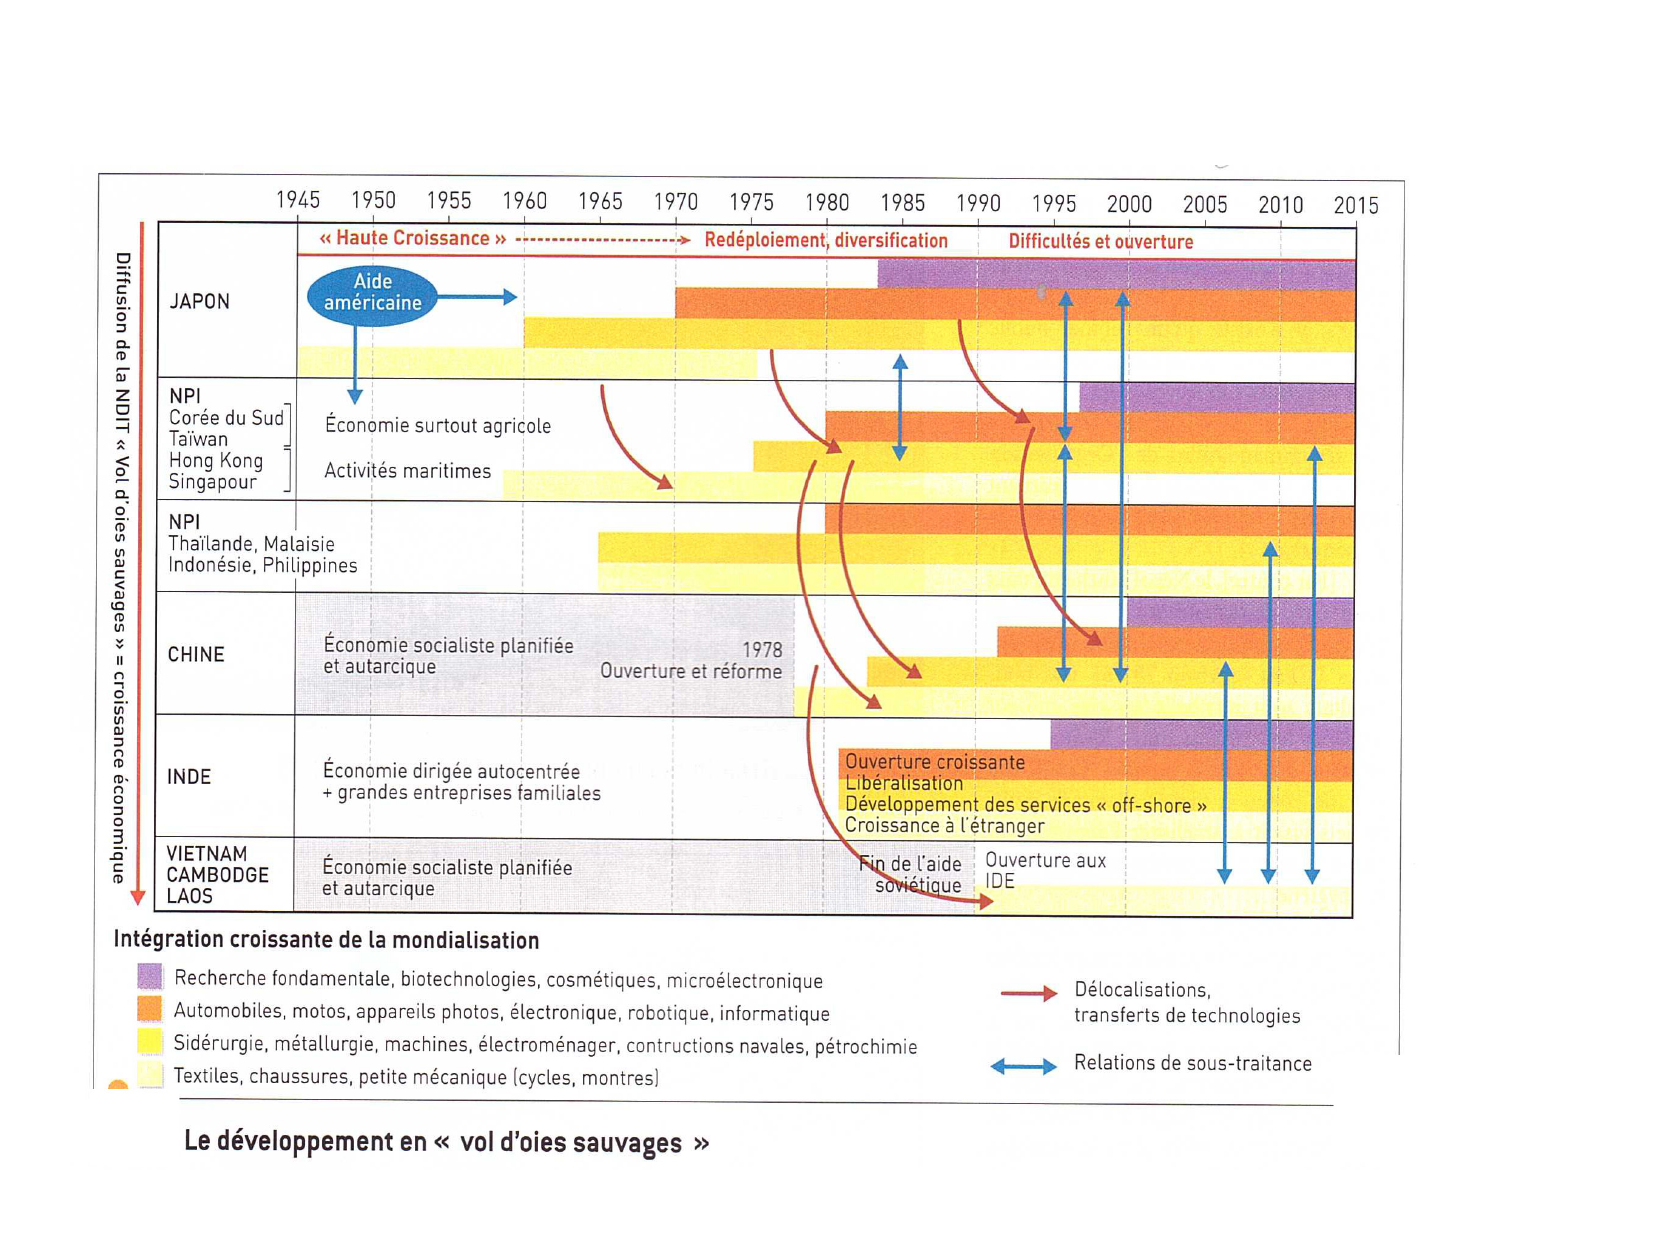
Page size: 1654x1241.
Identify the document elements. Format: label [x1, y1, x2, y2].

picture [70, 165, 1418, 1170]
